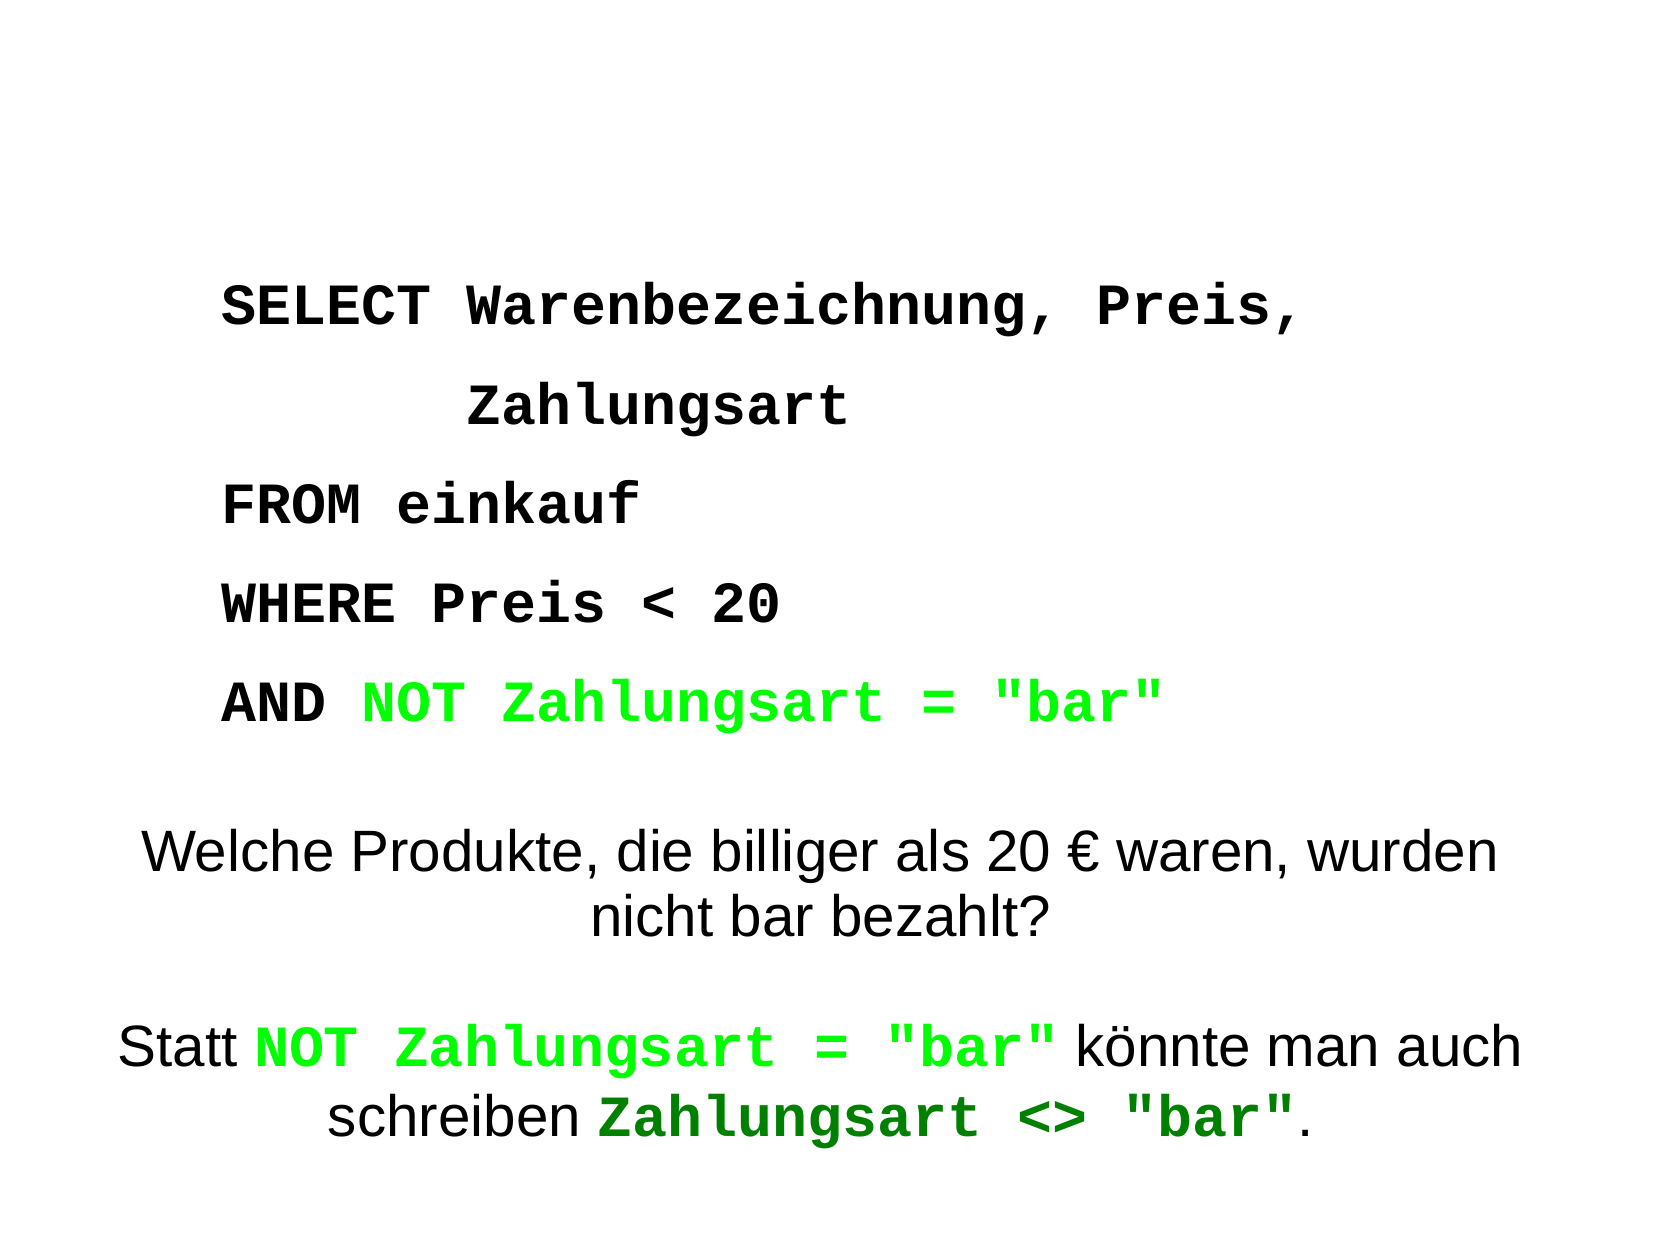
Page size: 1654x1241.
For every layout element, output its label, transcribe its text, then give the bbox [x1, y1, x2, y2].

text_box SELECT Warenbezeichnung, Preis, Zahlungsart FROM einkauf WHERE Preis < 20 AND NOT Zahlungsart = "bar" [206, 236, 1565, 806]
title Welche Produkte, die billiger als 20 € waren, wurden nicht bar bezahlt? Statt NOT Zahlungsart = "bar" könnte man auch schreiben Zahlungsart <> "bar". [76, 818, 1565, 1154]
